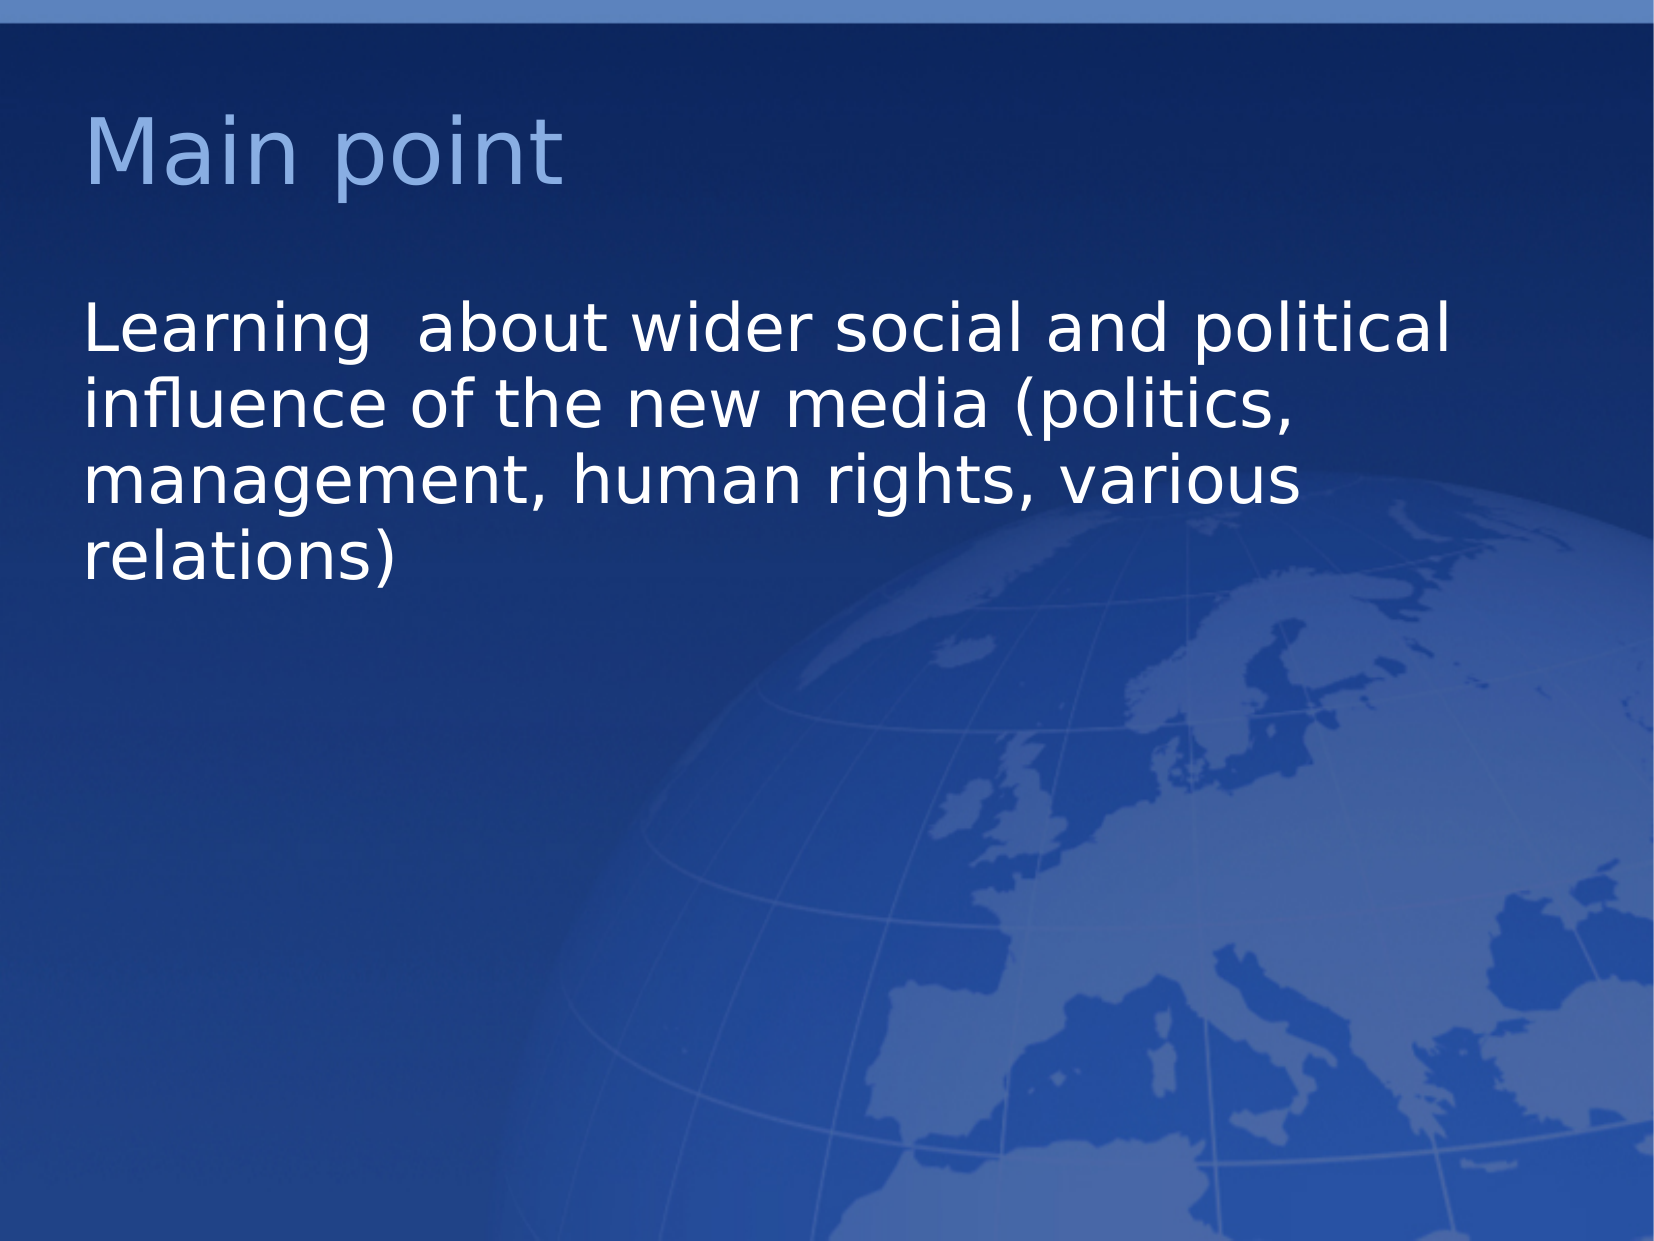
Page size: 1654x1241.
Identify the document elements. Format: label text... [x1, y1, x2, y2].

list Learning about wider social and political influence of the new media (politics, management, human rights, various relations) [82, 290, 1571, 1109]
title Main point [82, 49, 1571, 257]
picture [0, 0, 1654, 1241]
